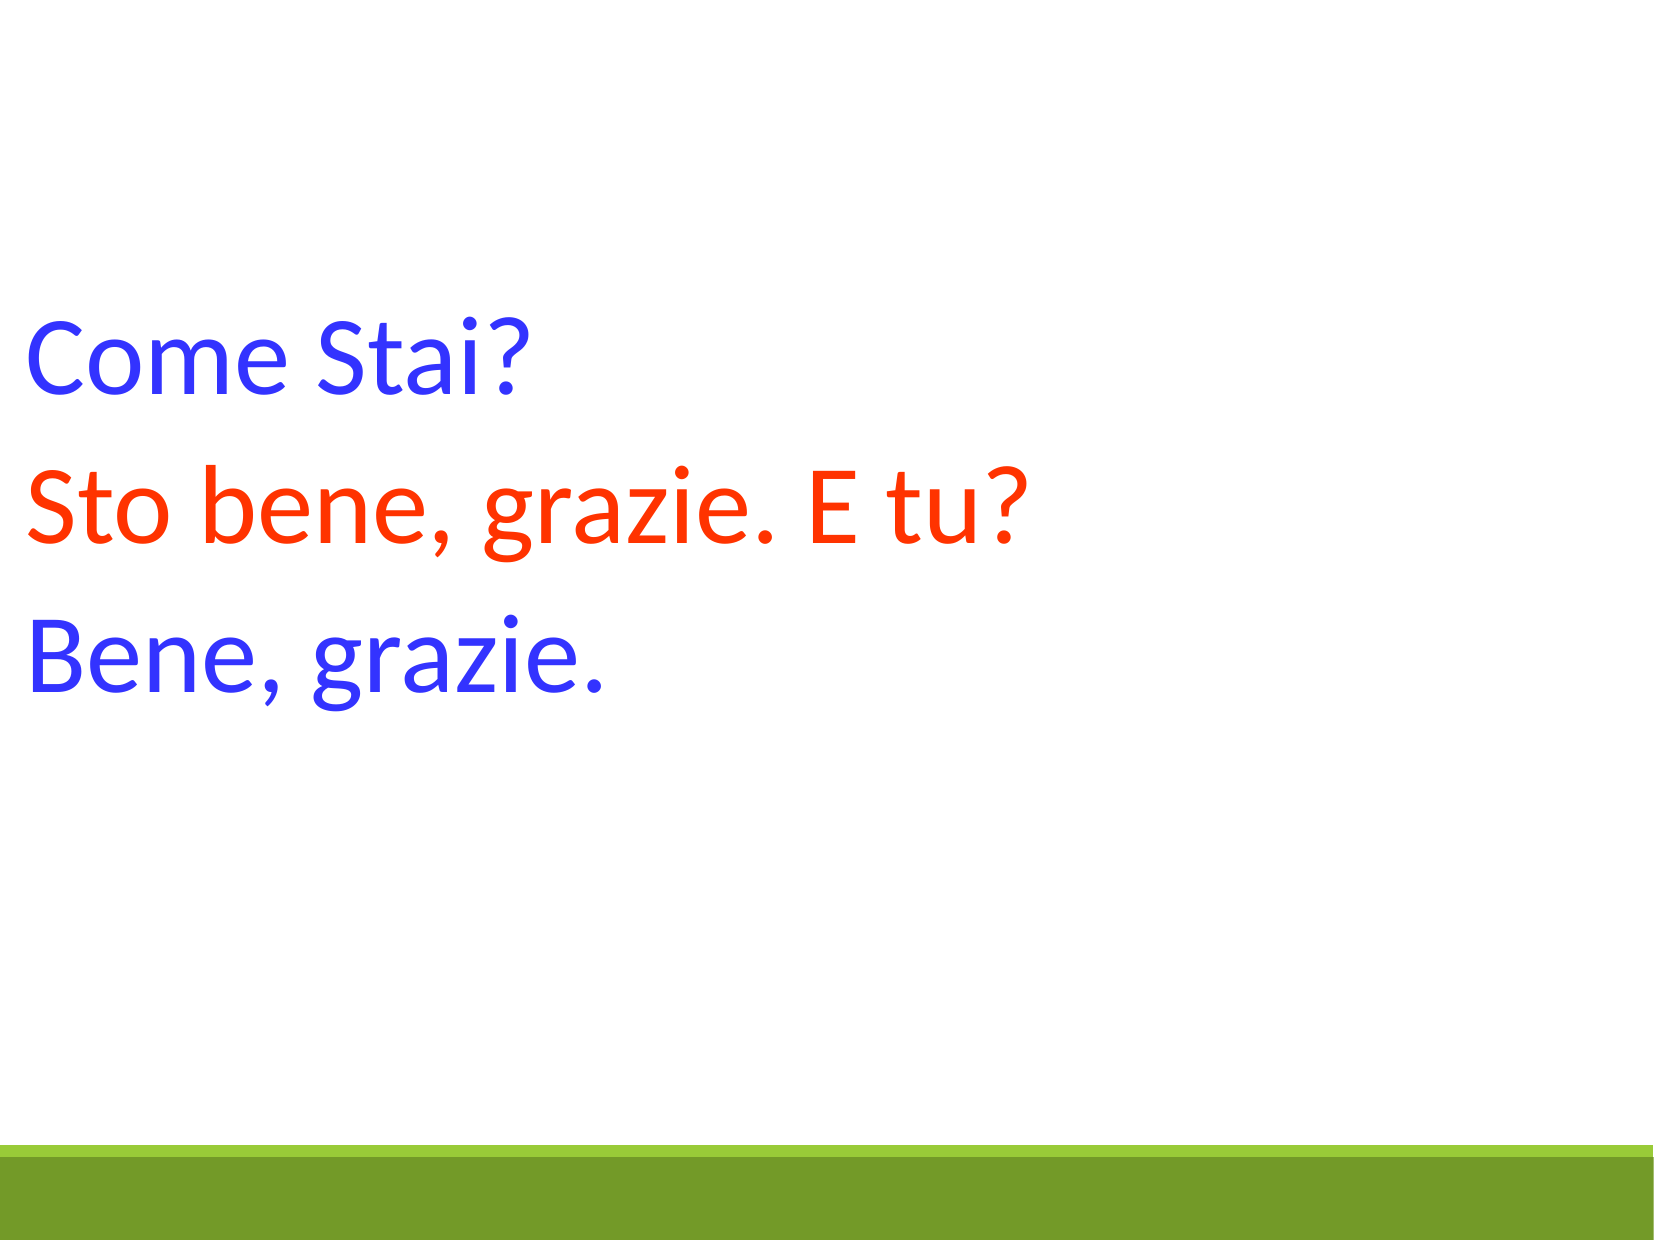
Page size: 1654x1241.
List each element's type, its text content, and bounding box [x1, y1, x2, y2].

list Come Stai? Sto bene, grazie. E tu? Bene, grazie. [0, 290, 1489, 1010]
